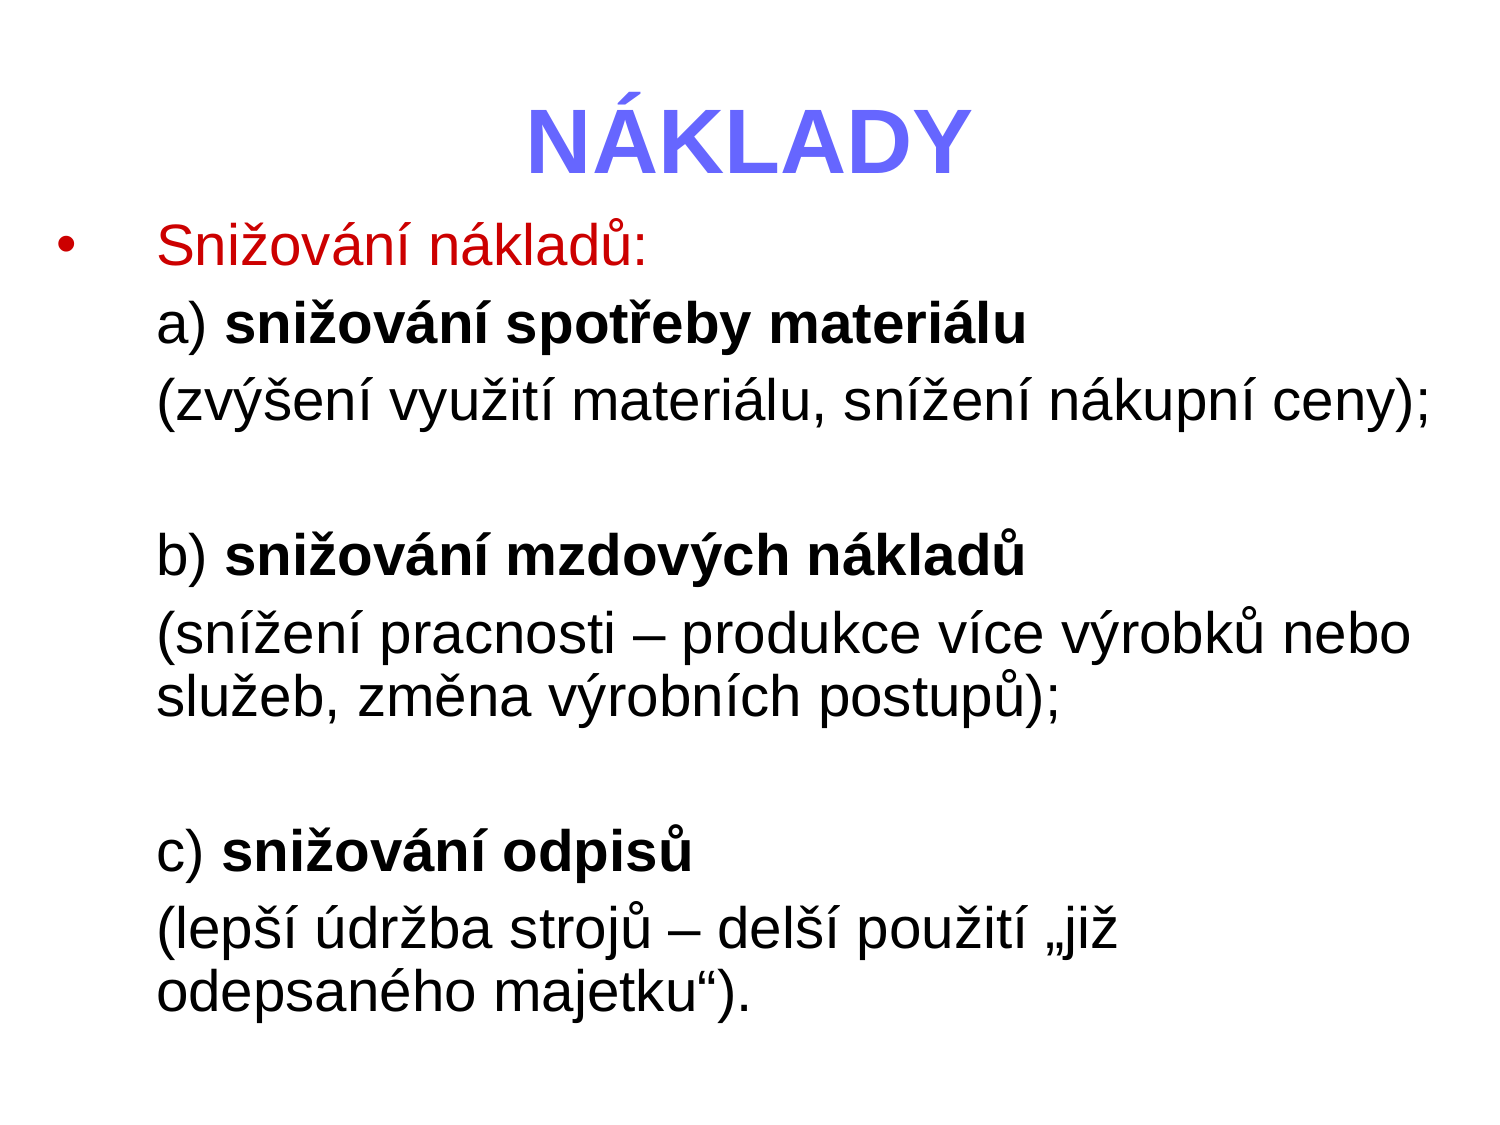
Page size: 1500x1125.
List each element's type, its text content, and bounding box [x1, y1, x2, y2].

title NÁKLADY [75, 42, 1426, 207]
list Snižování nákladů: a) snižování spotřeby materiálu (zvýšení využití materiálu, snížení nákupní ceny); b) snižování mzdových nákladů (snížení pracnosti – produkce více výrobků nebo služeb, změna výrobních postupů); c) snižování odpisů (lepší údržba strojů – delší použití „již odepsaného majetku“). [41, 207, 1459, 1125]
